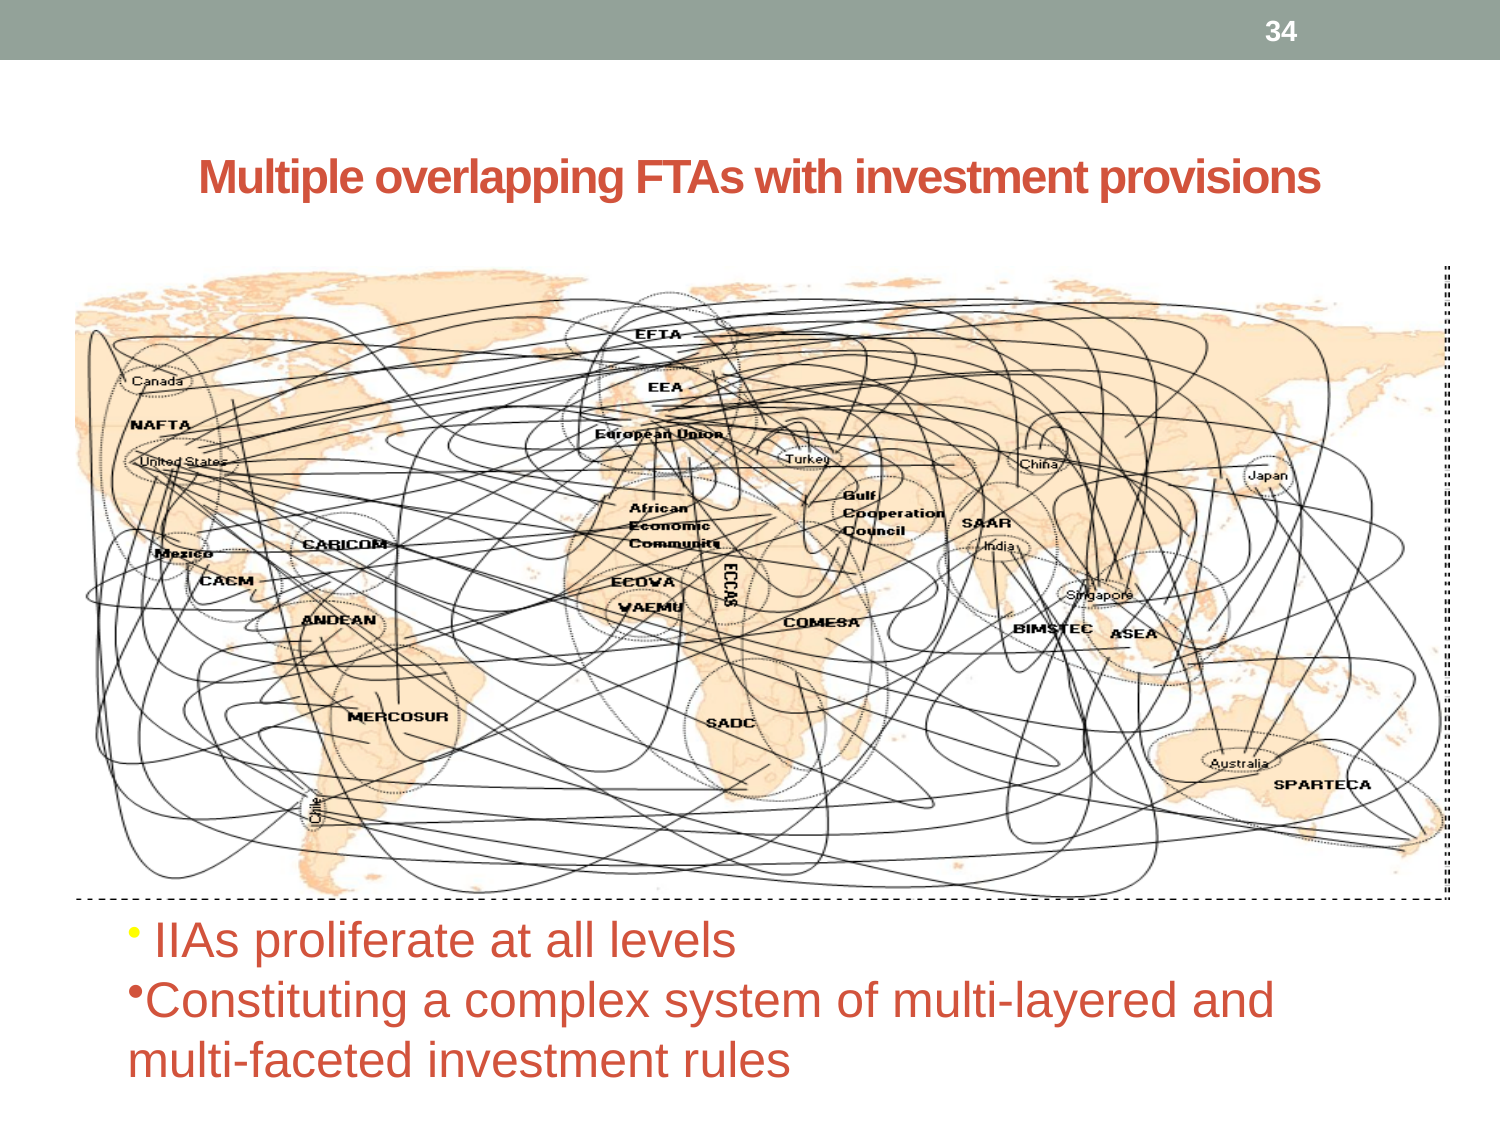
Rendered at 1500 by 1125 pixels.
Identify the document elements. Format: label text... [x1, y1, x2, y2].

slide_number <編號> [1250, 3, 1425, 57]
picture [75, 266, 1450, 901]
chart [1425, 267, 1452, 902]
title Multiple overlapping FTAs with investment provisions [183, 137, 1368, 211]
text_box IIAs proliferate at all levels Constituting a complex system of multi-layered and multi-faceted investment rules [112, 901, 1425, 1095]
